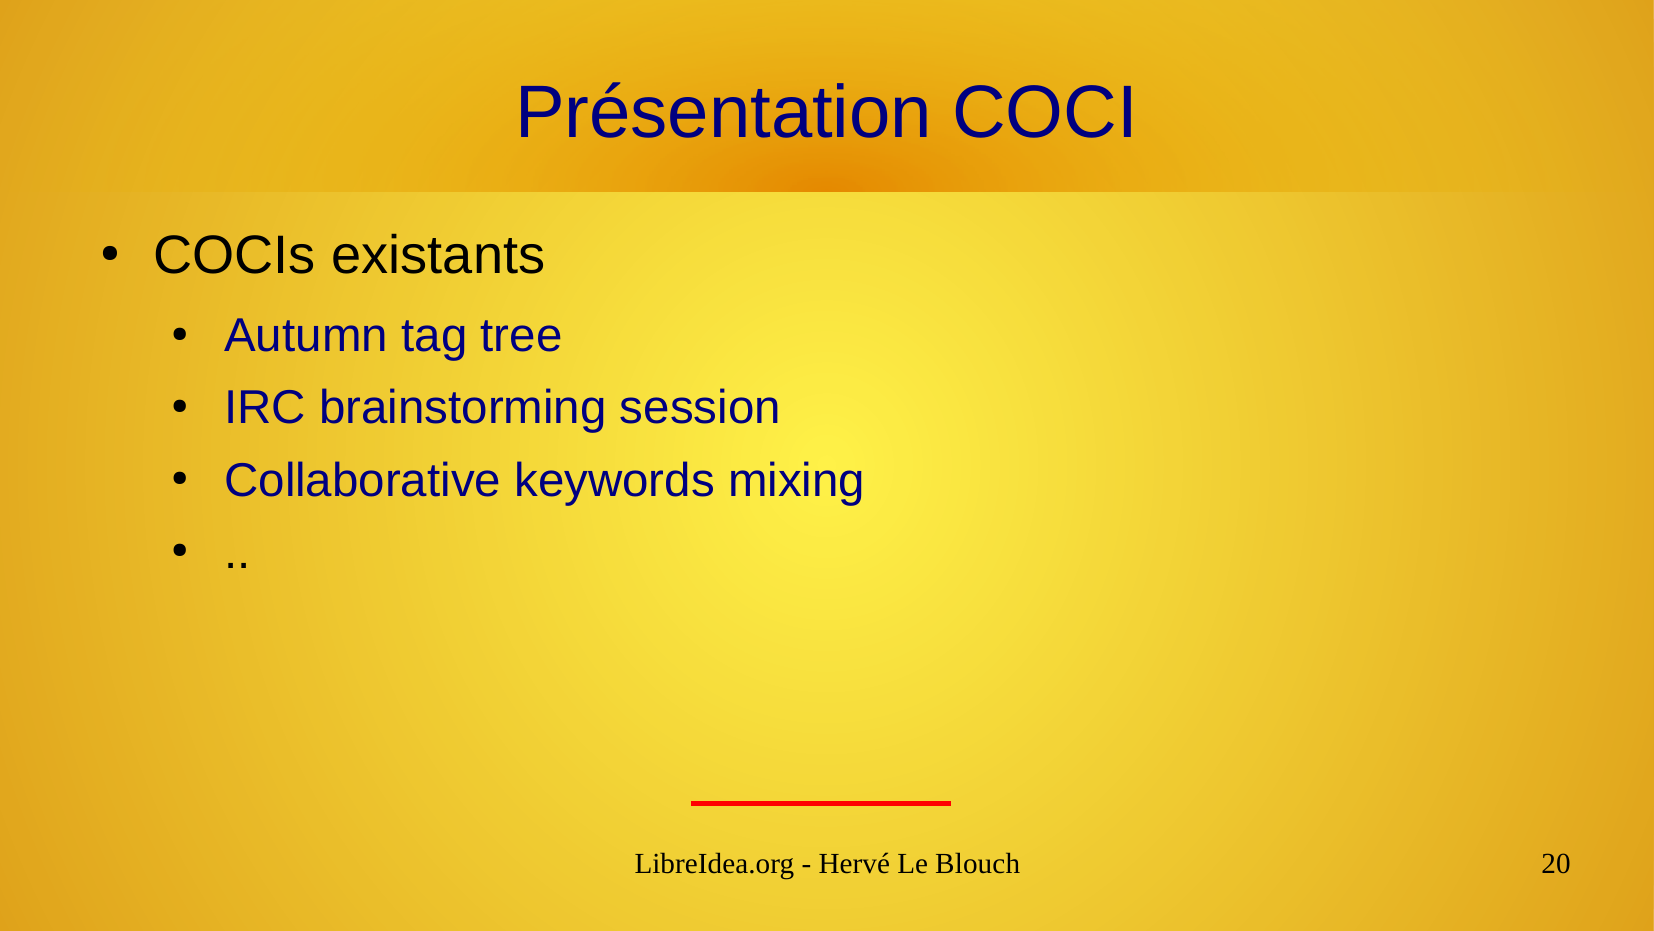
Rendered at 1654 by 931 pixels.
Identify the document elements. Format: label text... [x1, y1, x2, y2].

title Présentation COCI [82, 35, 1571, 189]
list COCIs existants Autumn tag tree IRC brainstorming session Collaborative keywords mixing .. [82, 224, 1571, 764]
